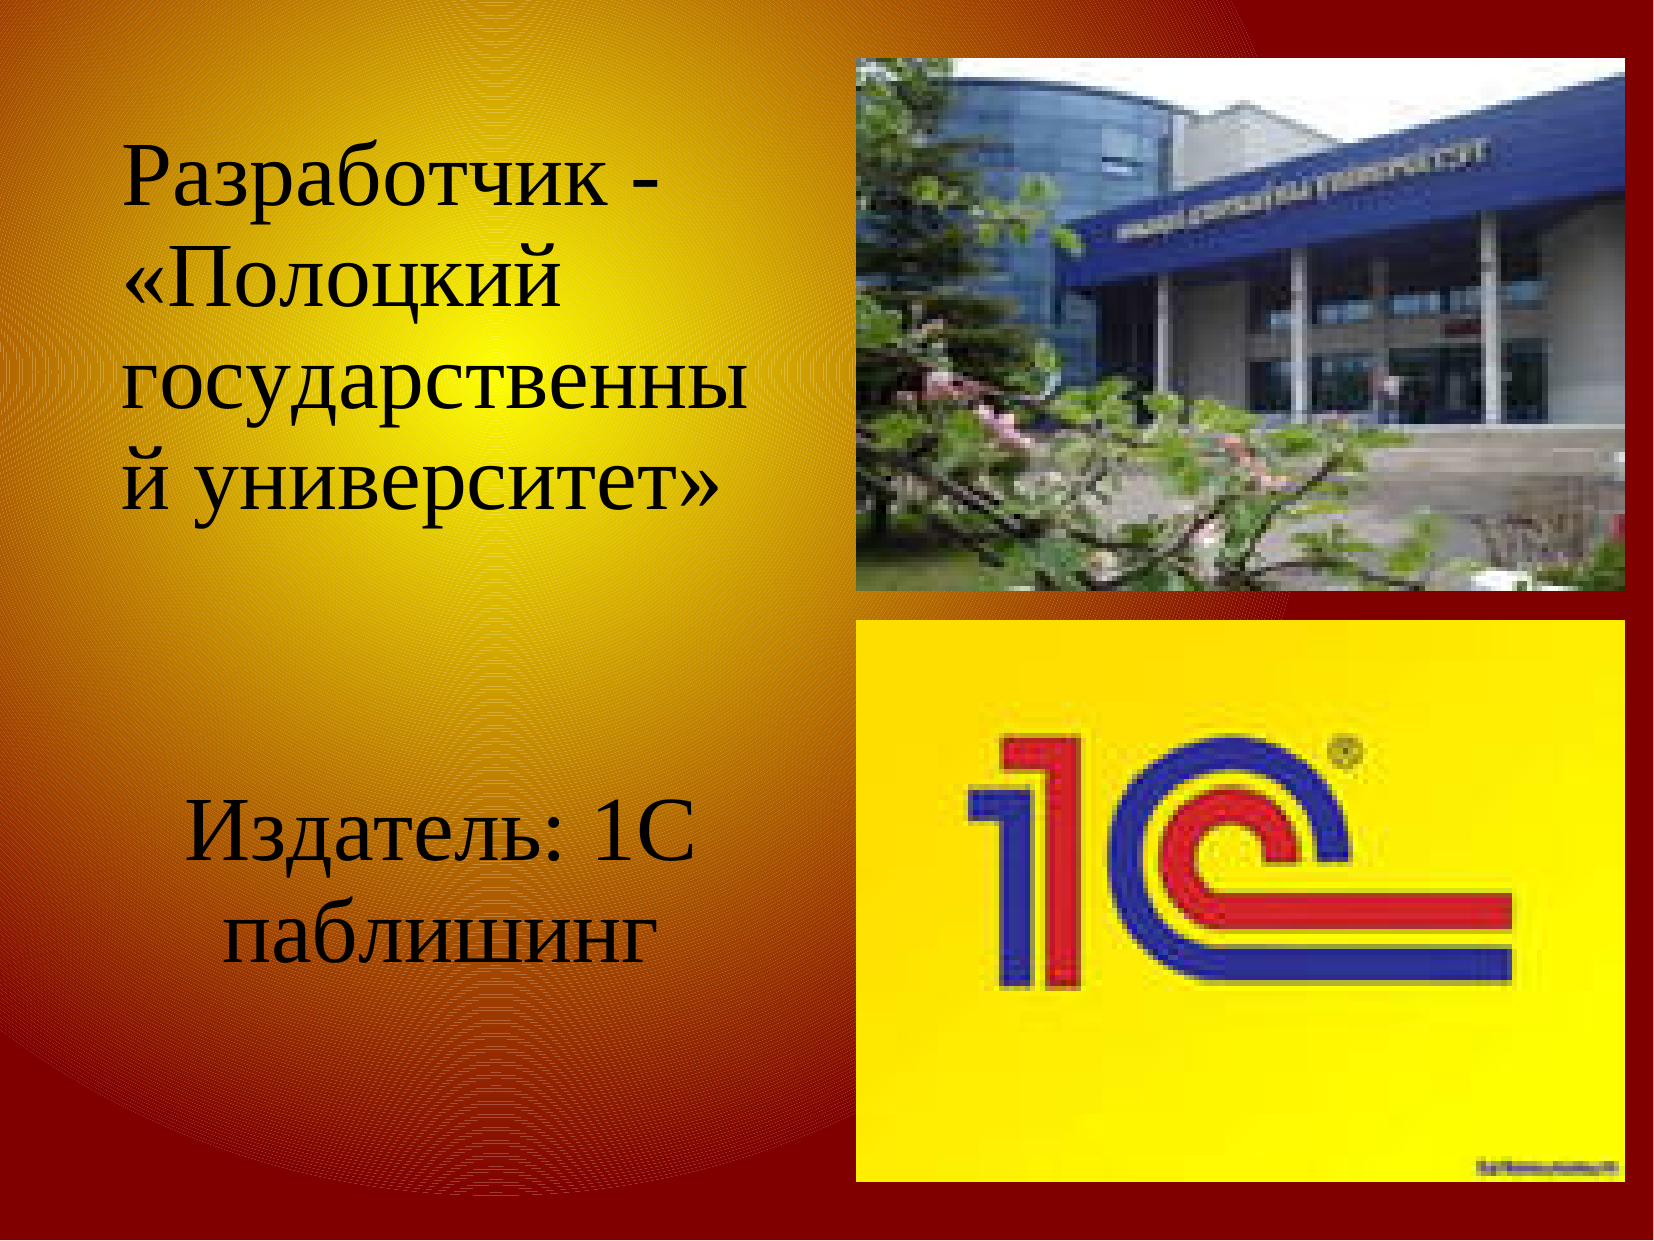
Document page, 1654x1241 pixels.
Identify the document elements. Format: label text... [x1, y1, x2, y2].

picture [856, 58, 1625, 591]
subtitle Издатель: 1С паблишинг [88, 679, 794, 1156]
title Разработчик - «Полоцкий государственный университет» [121, 3, 768, 650]
picture [856, 620, 1625, 1182]
